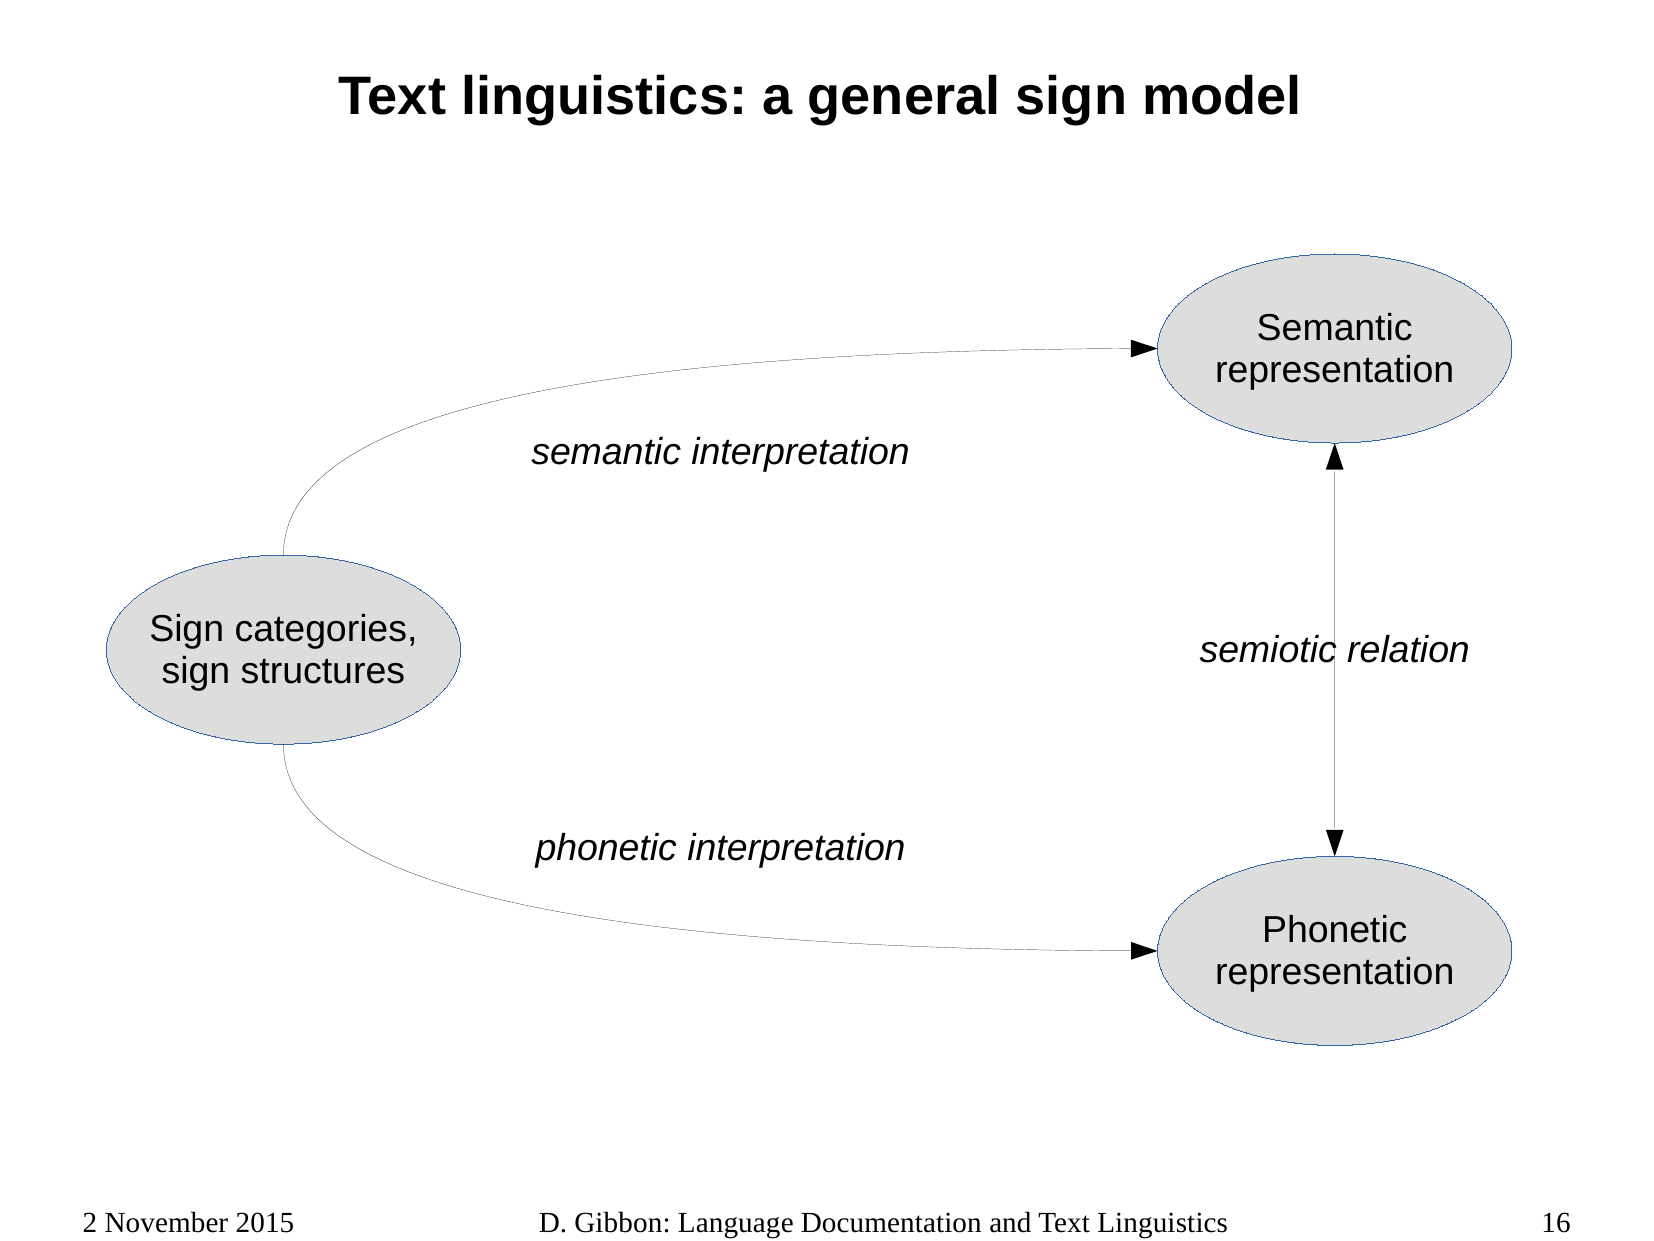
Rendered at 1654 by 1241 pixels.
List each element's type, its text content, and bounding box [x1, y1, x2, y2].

text_box Sign categories, sign structures [106, 555, 461, 745]
text_box Semantic representation [1157, 253, 1512, 444]
title Text linguistics: a general sign model [11, 49, 1630, 142]
text_box Phonetic representation [1157, 856, 1512, 1046]
